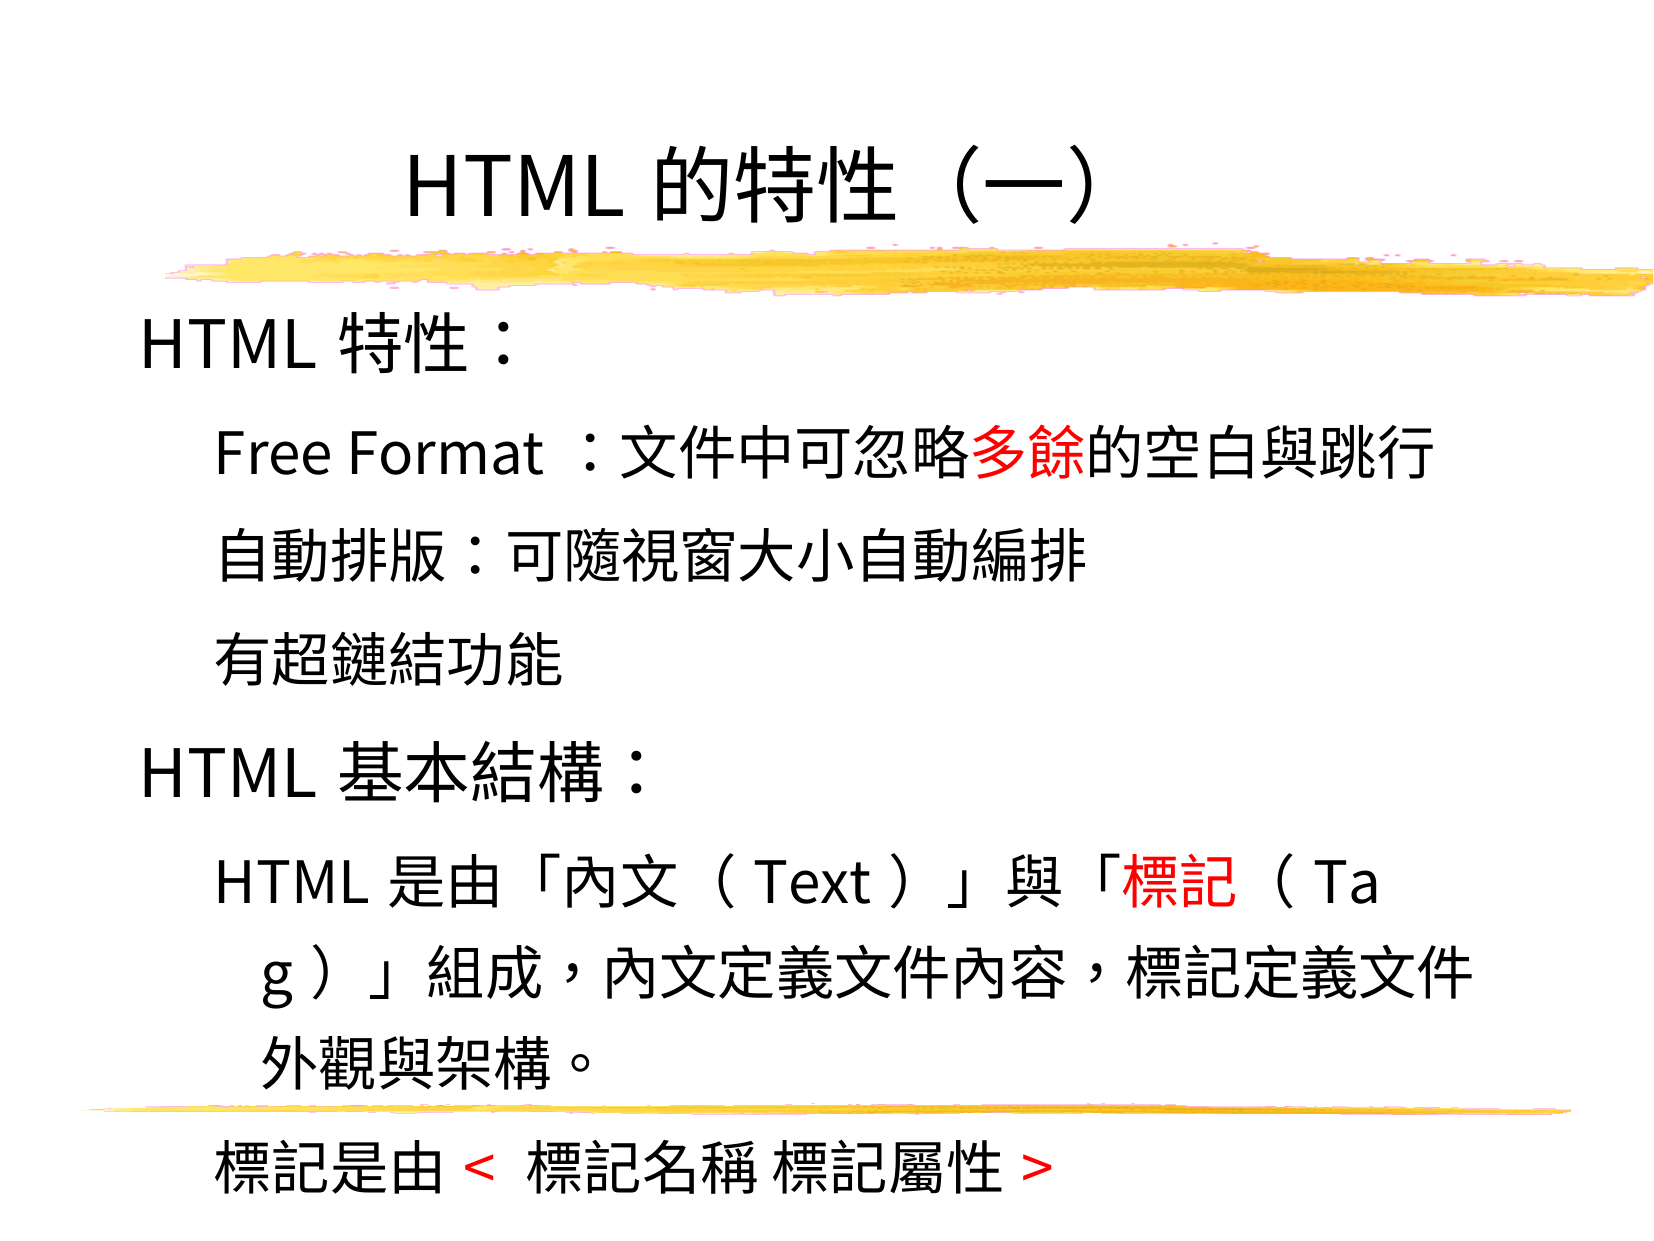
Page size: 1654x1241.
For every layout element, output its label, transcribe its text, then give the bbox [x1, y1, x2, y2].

picture [82, 1102, 124, 1117]
picture [165, 237, 1654, 308]
title HTML的特性（一） [73, 41, 1479, 249]
list HTML特性： Free Format：文件中可忽略多餘的空白與跳行 自動排版：可隨視窗大小自動編排 有超鏈結功能 HTML基本結構： HTML是由「內文（Text）」與「標記（Tag）」組成，內文定義文件內容，標記定義文件外觀與架構。 標記是由< 標記名稱 標記屬性> 通常標記是成對出現：<標記>內文</標記> <title>TEST</title> <body> </body> [124, 275, 1530, 1203]
picture [1530, 1102, 1571, 1117]
